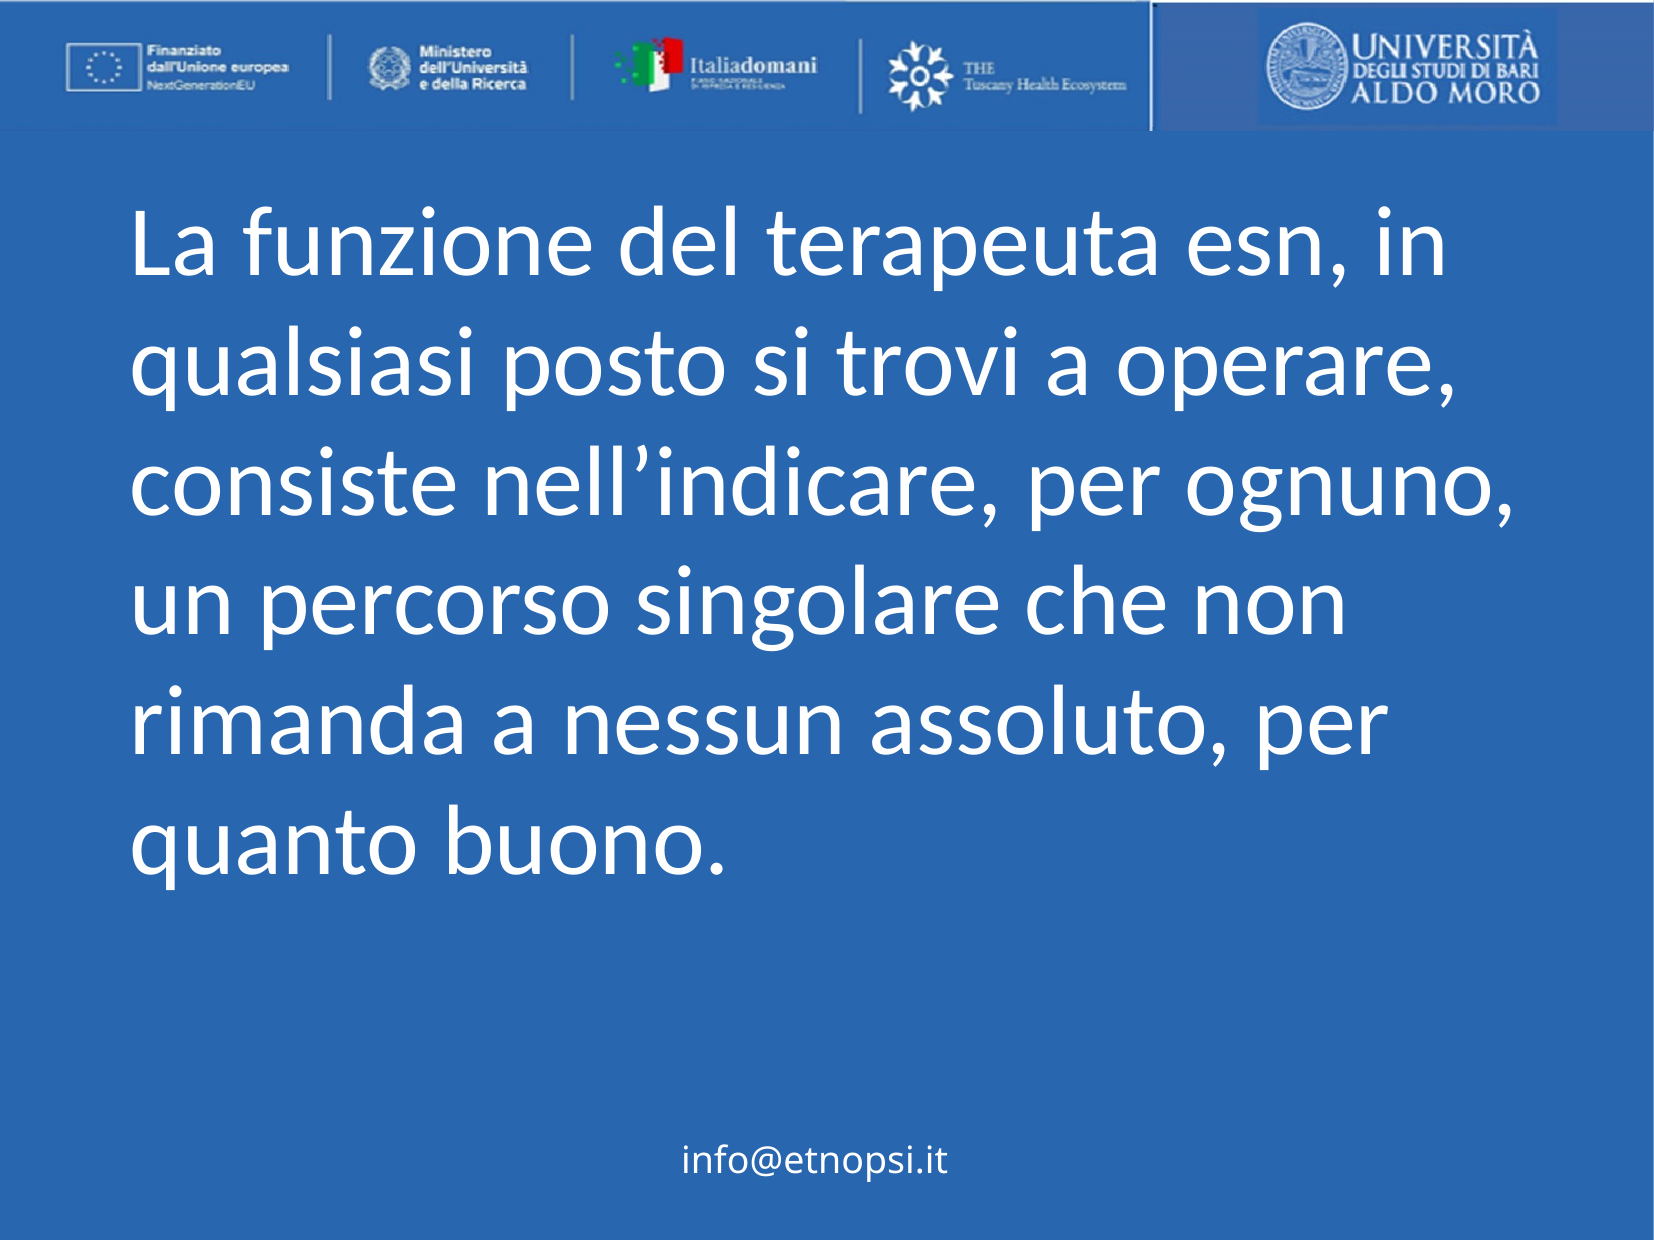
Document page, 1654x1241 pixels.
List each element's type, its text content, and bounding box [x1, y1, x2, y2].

picture [0, 0, 1654, 132]
subtitle La funzione del terapeuta esn, in qualsiasi posto si trovi a operare, consiste nell’indicare, per ognuno, un percorso singolare che non rimanda a nessun assoluto, per quanto buono. info@etnopsi.it [115, 167, 1539, 906]
